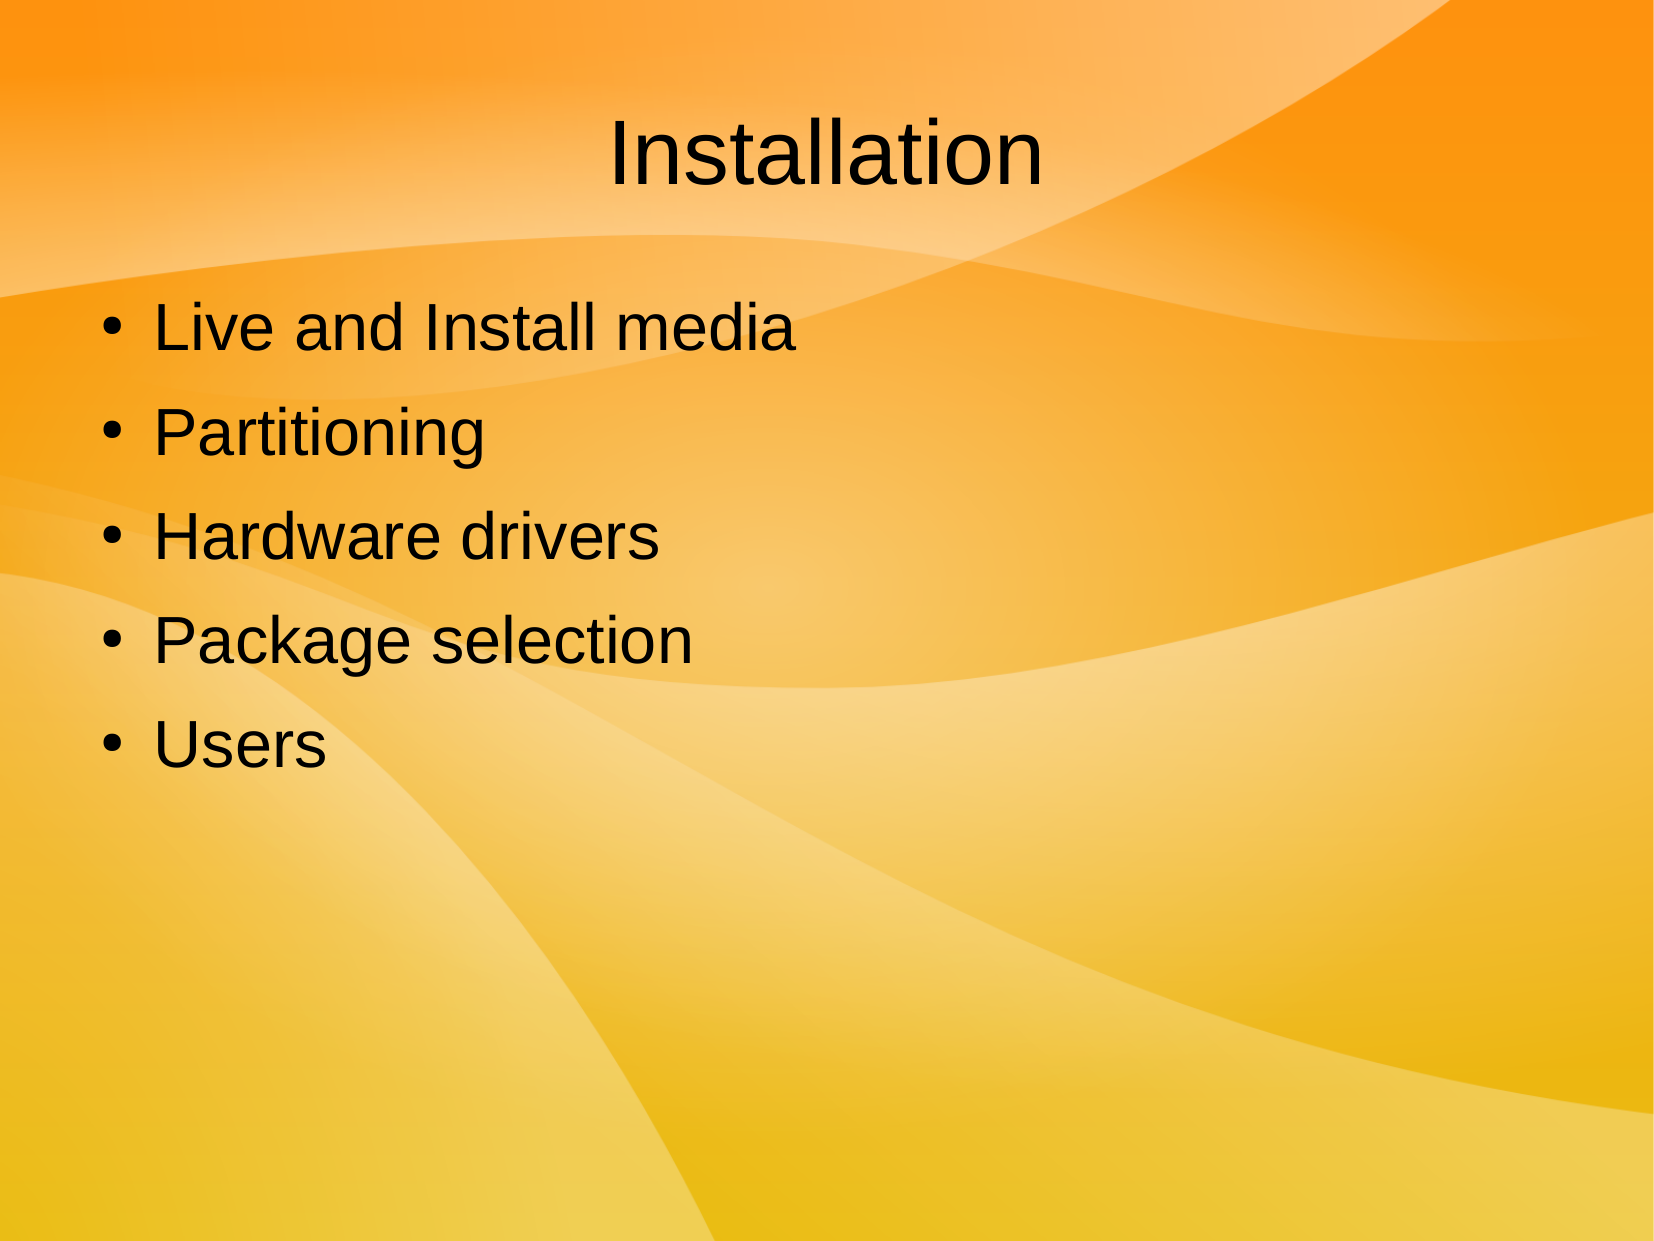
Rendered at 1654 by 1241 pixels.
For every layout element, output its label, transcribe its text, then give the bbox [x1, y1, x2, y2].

title Installation [82, 56, 1571, 250]
picture [0, 0, 1654, 1241]
list Live and Install media Partitioning Hardware drivers Package selection Users [82, 290, 1571, 1094]
